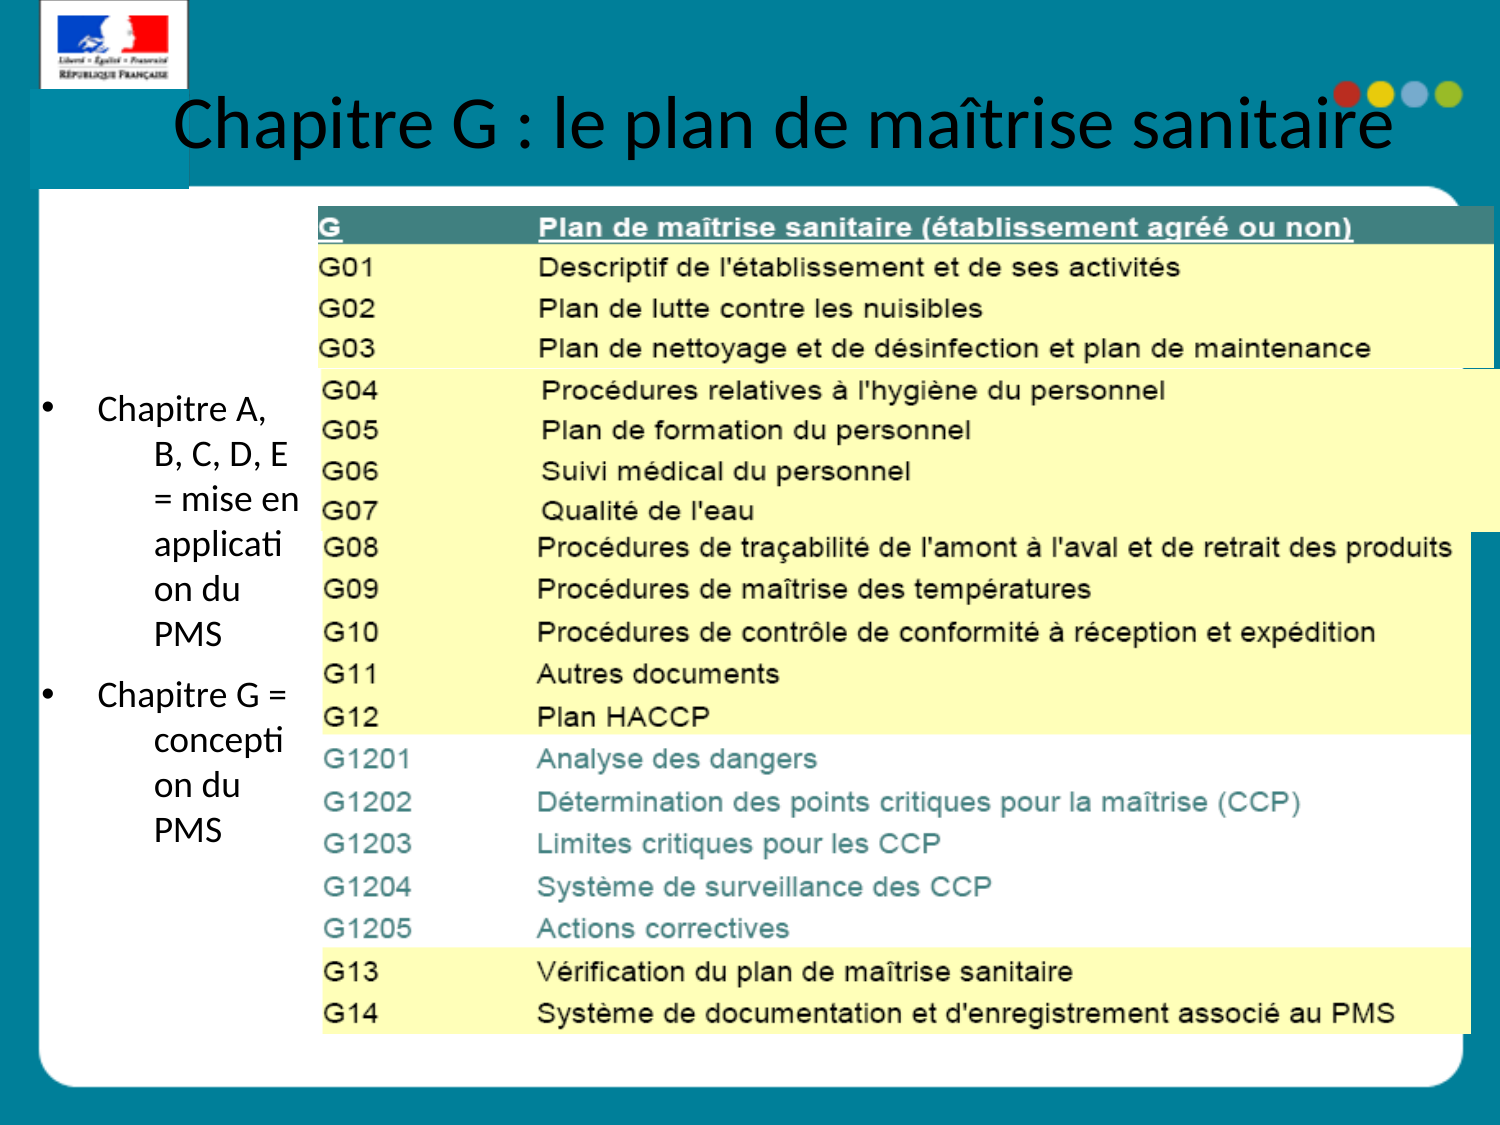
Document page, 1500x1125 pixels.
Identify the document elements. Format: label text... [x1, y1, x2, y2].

title Chapitre G : le plan de maîtrise sanitaire [147, 0, 1423, 237]
picture [318, 369, 1500, 1034]
list Chapitre A, B, C, D, E = mise en application du PMS Chapitre G = conception du PMS [41, 383, 302, 765]
picture [318, 206, 1494, 368]
